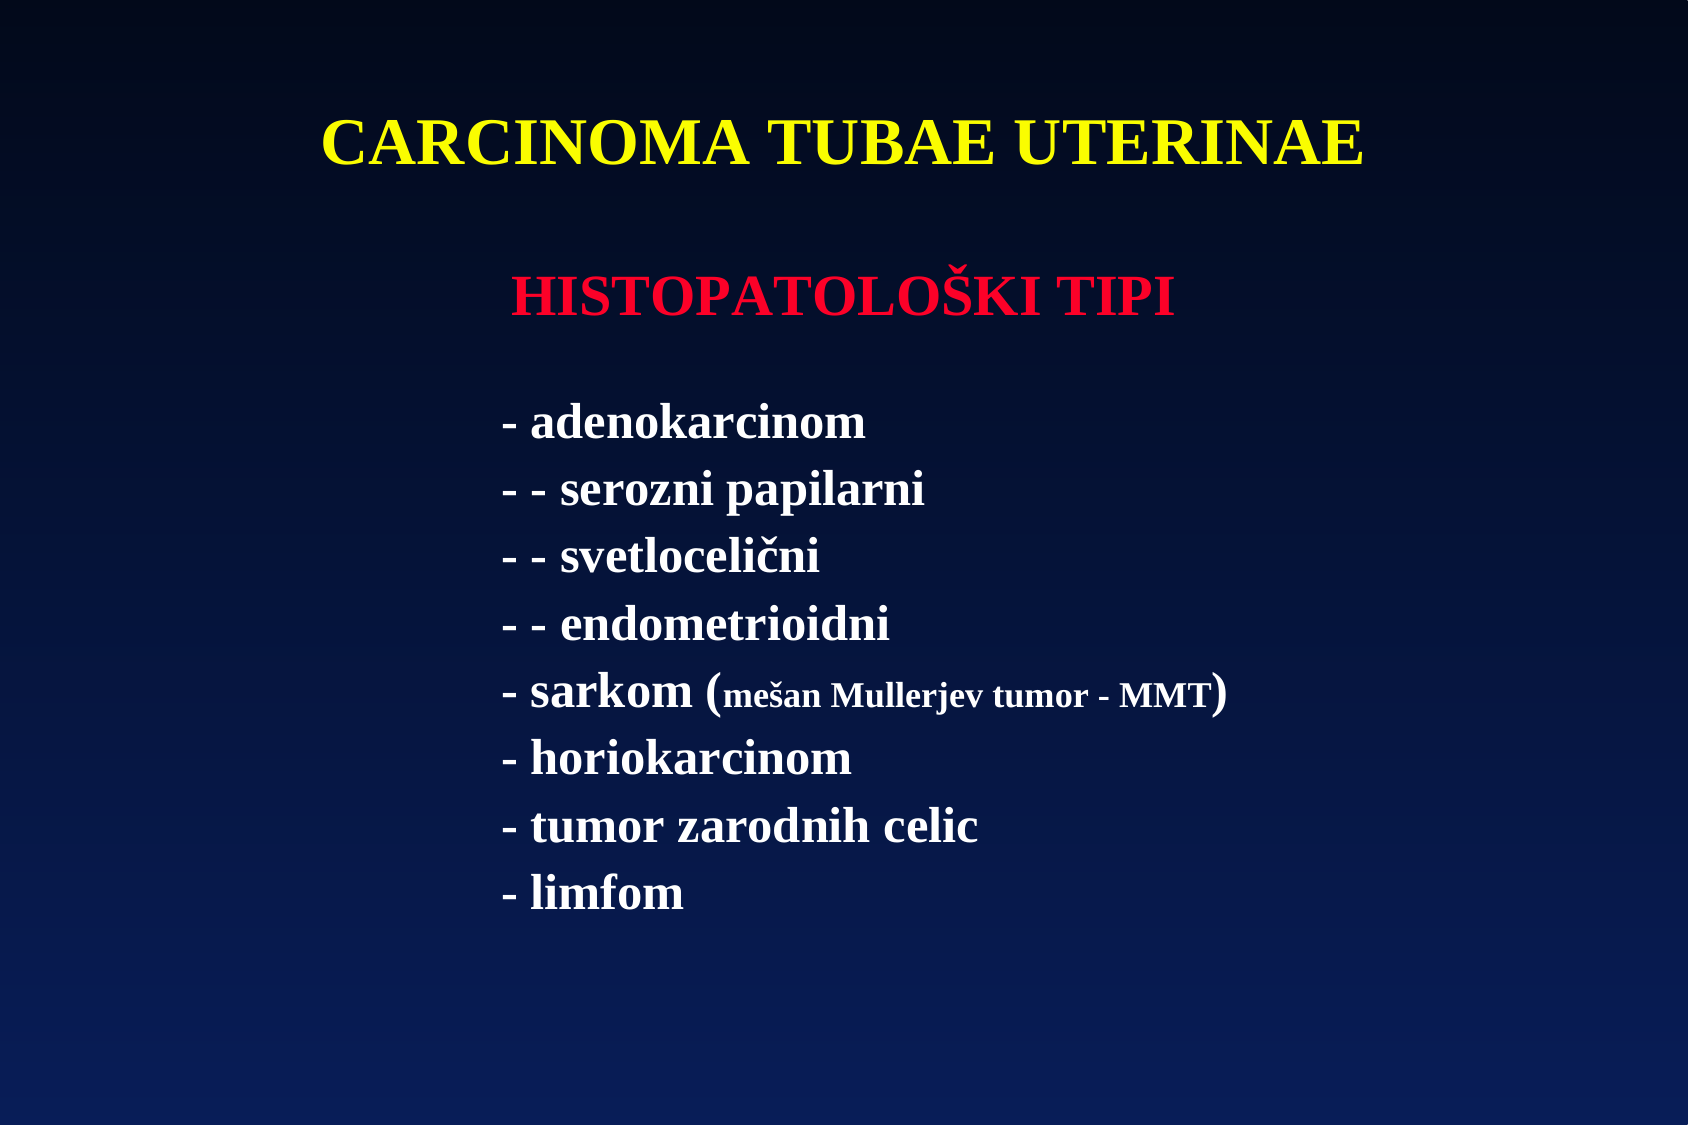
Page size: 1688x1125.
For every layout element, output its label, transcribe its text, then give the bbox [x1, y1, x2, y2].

list - adenokarcinom - - serozni papilarni - - svetlocelični - - endometrioidni - sarkom (mešan Mullerjev tumor - MMT) - horiokarcinom - tumor zarodnih celic - limfom [437, 387, 1413, 1000]
title CARCINOMA TUBAE UTERINAE HISTOPATOLOŠKI TIPI [0, 112, 1688, 313]
